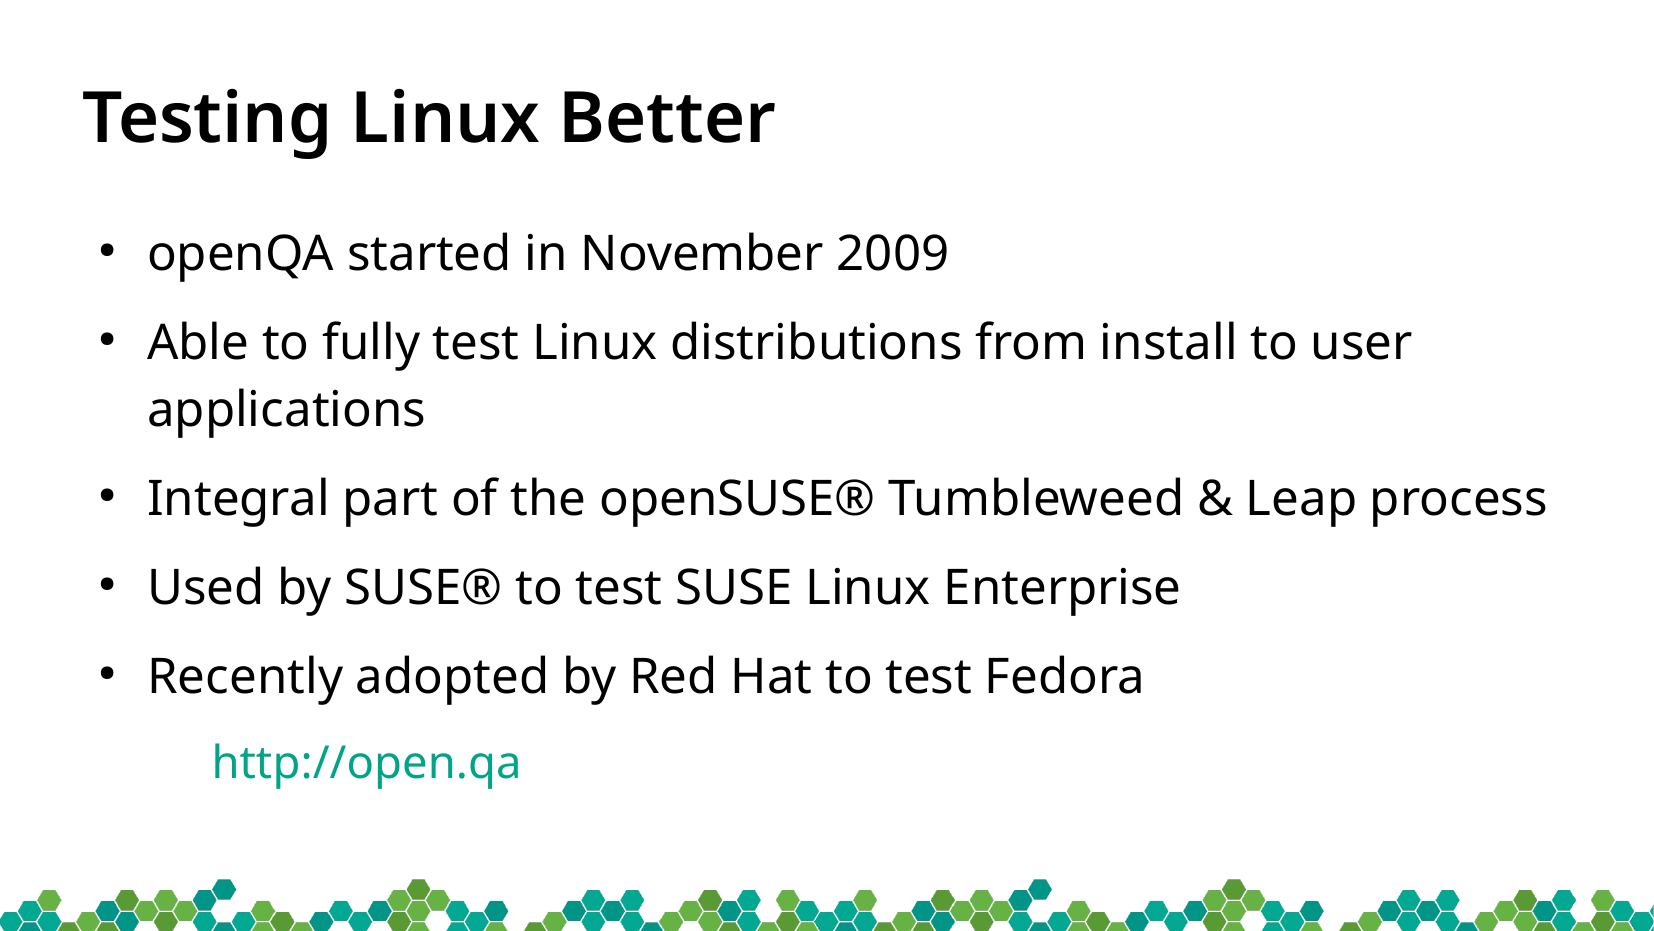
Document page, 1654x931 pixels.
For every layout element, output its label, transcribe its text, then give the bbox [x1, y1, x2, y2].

picture [0, 871, 1654, 931]
list openQA started in November 2009 Able to fully test Linux distributions from install to user applications Integral part of the openSUSE® Tumbleweed & Leap process Used by SUSE® to test SUSE Linux Enterprise Recently adopted by Red Hat to test Fedora http://open.qa [82, 217, 1571, 847]
title Testing Linux Better [82, 37, 1571, 193]
